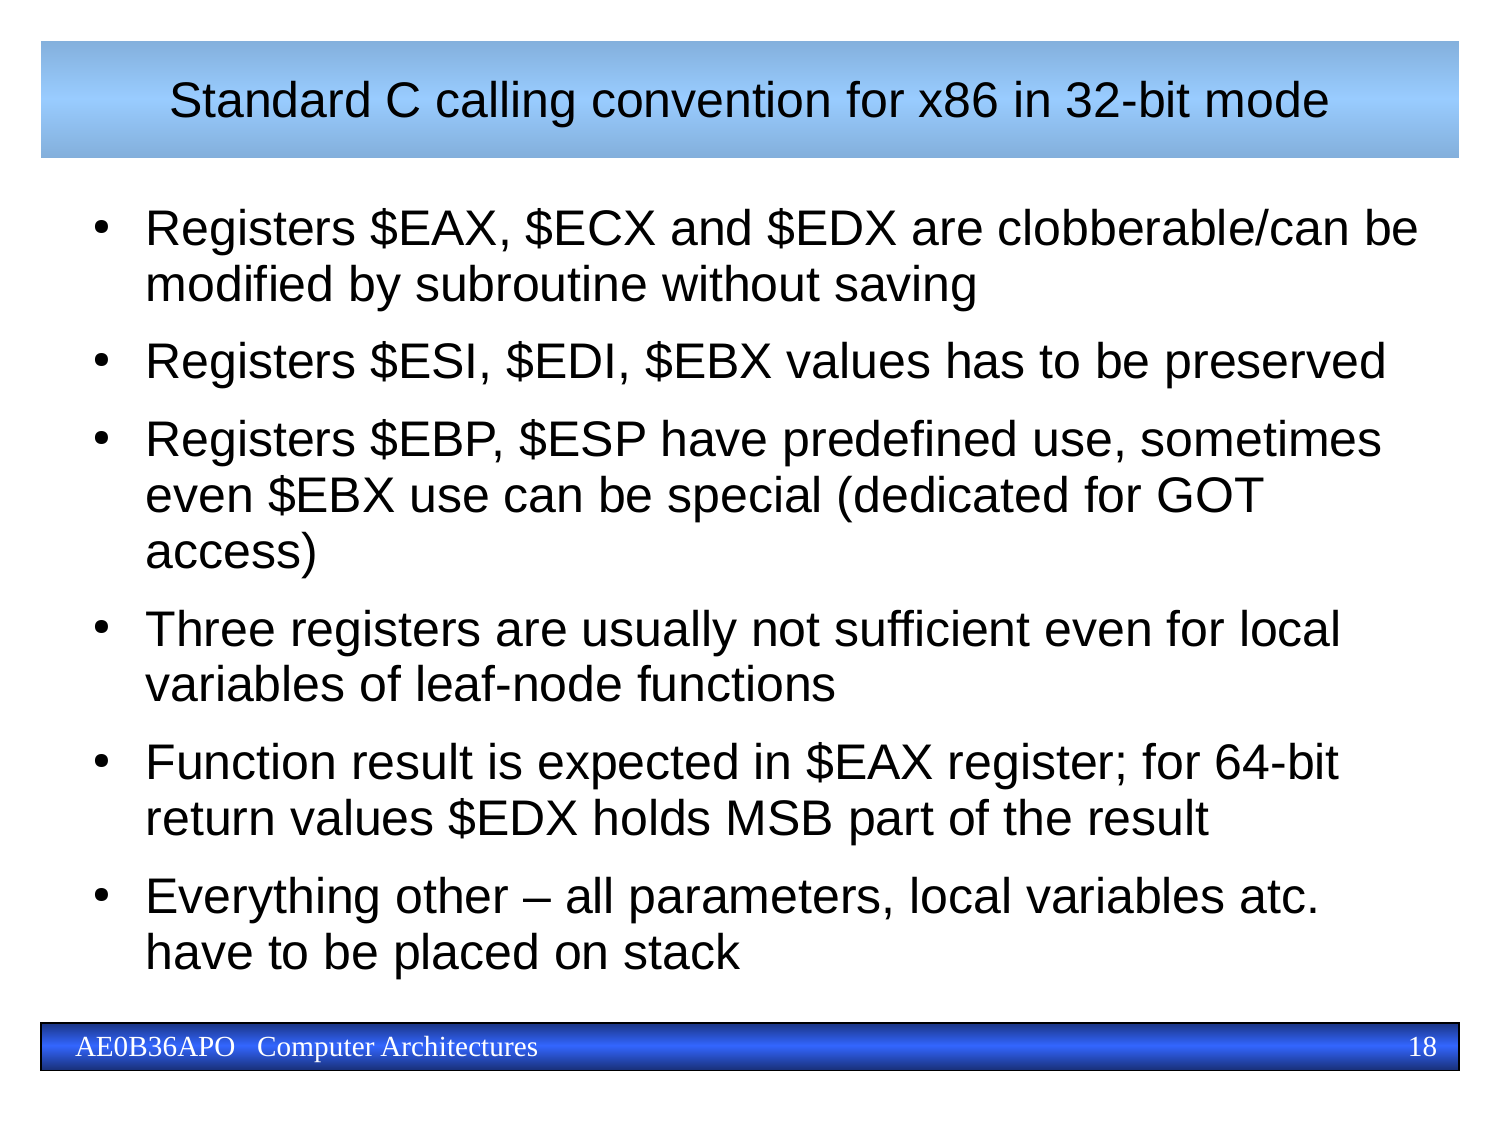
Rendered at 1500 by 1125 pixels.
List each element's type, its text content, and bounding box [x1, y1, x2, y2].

title Standard C calling convention for x86 in 32-bit mode [41, 41, 1459, 158]
list Registers $EAX, $ECX and $EDX are clobberable/can be modified by subroutine without saving Registers $ESI, $EDI, $EBX values has to be preserved Registers $EBP, $ESP have predefined use, sometimes even $EBX use can be special (dedicated for GOT access) Three registers are usually not sufficient even for local variables of leaf-node functions Function result is expected in $EAX register; for 64-bit return values $EDX holds MSB part of the result Everything other – all parameters, local variables atc. have to be placed on stack [75, 199, 1425, 1000]
